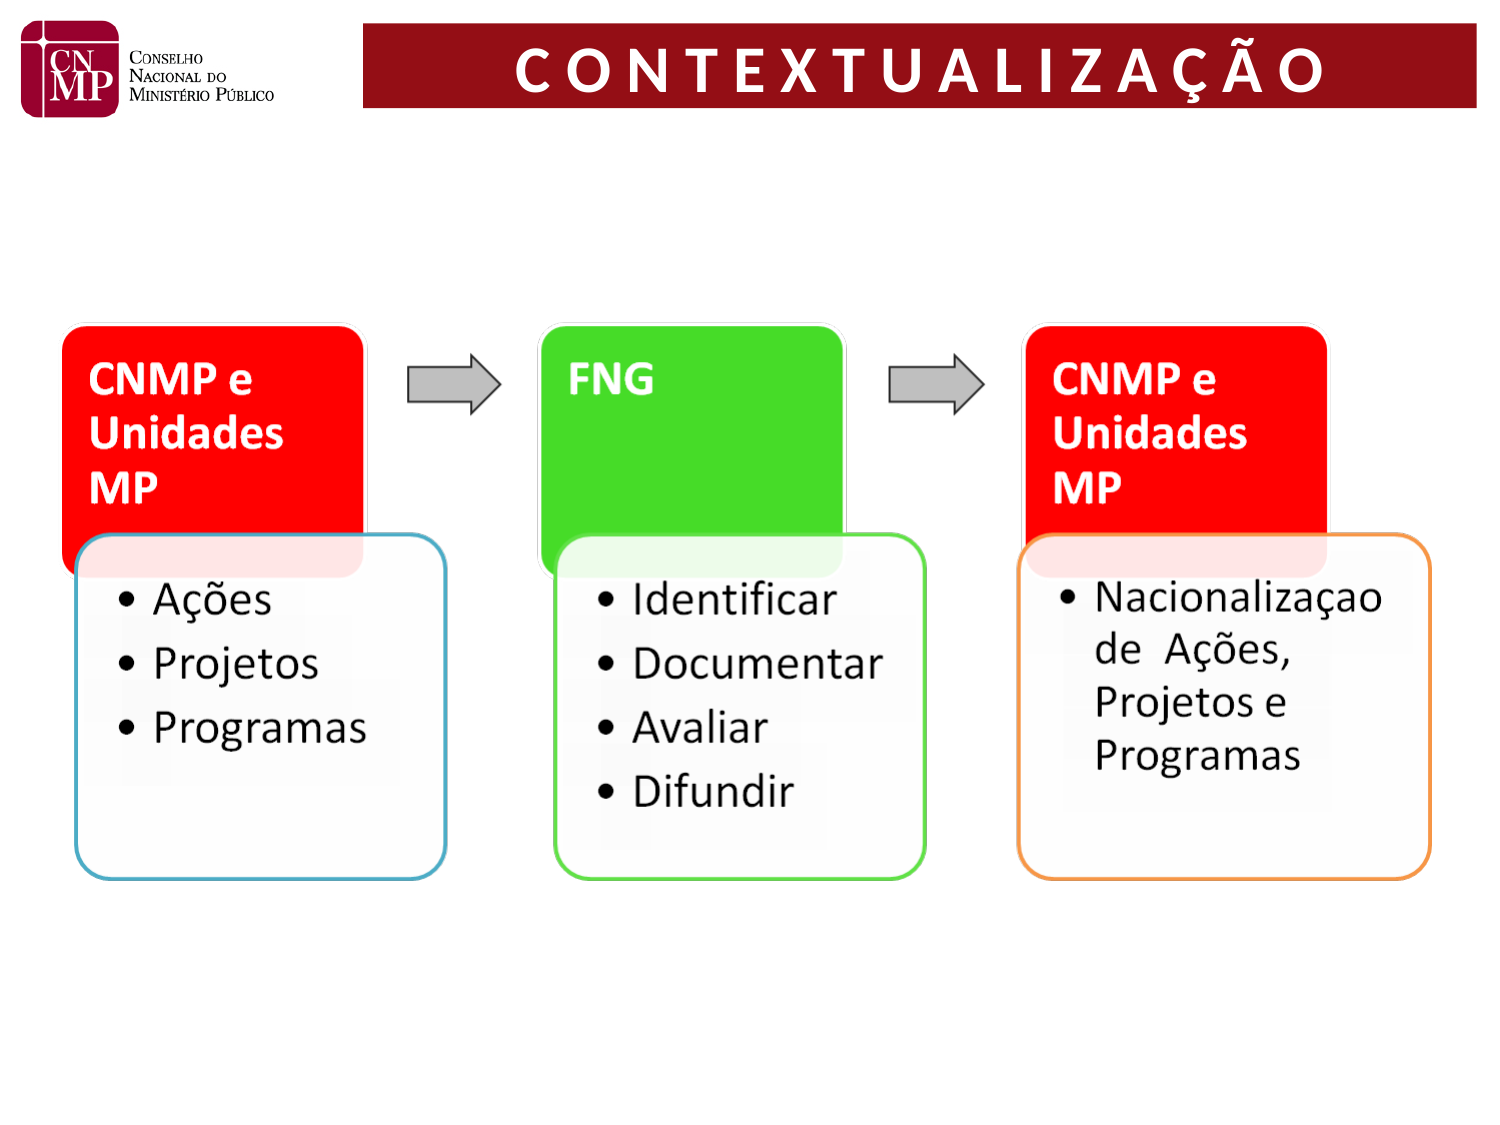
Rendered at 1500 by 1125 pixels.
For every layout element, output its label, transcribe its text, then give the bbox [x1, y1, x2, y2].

picture [57, 140, 1433, 1010]
text_box C O N T E X T U A L I Z A Ç Ã O [363, 23, 1477, 109]
picture [4, 12, 284, 127]
